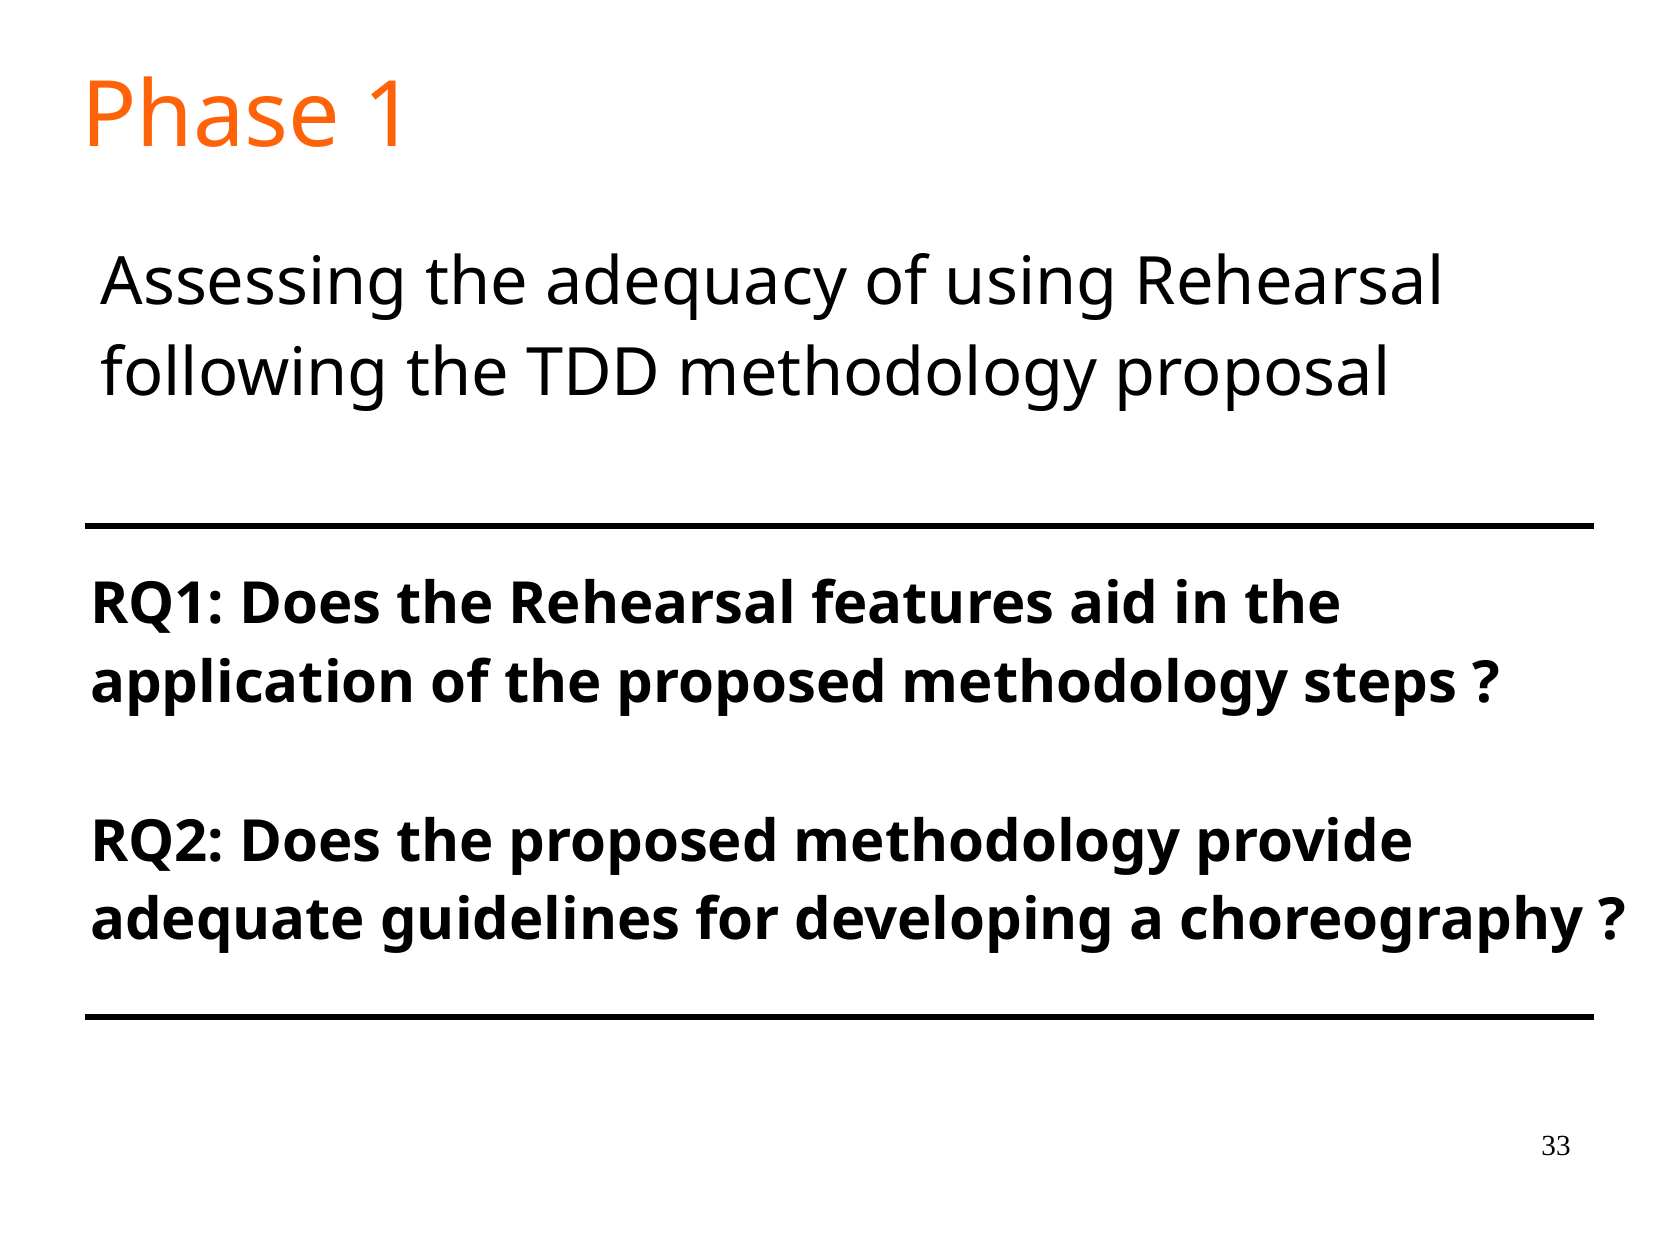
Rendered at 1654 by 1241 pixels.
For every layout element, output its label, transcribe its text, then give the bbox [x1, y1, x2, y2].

list RQ1: Does the Rehearsal features aid in the application of the proposed methodology steps ? RQ2: Does the proposed methodology provide adequate guidelines for developing a choreography ? [24, 561, 1654, 1007]
title Phase 1 [81, 17, 1570, 204]
list Assessing the adequacy of using Rehearsal following the TDD methodology proposal [29, 232, 1601, 495]
